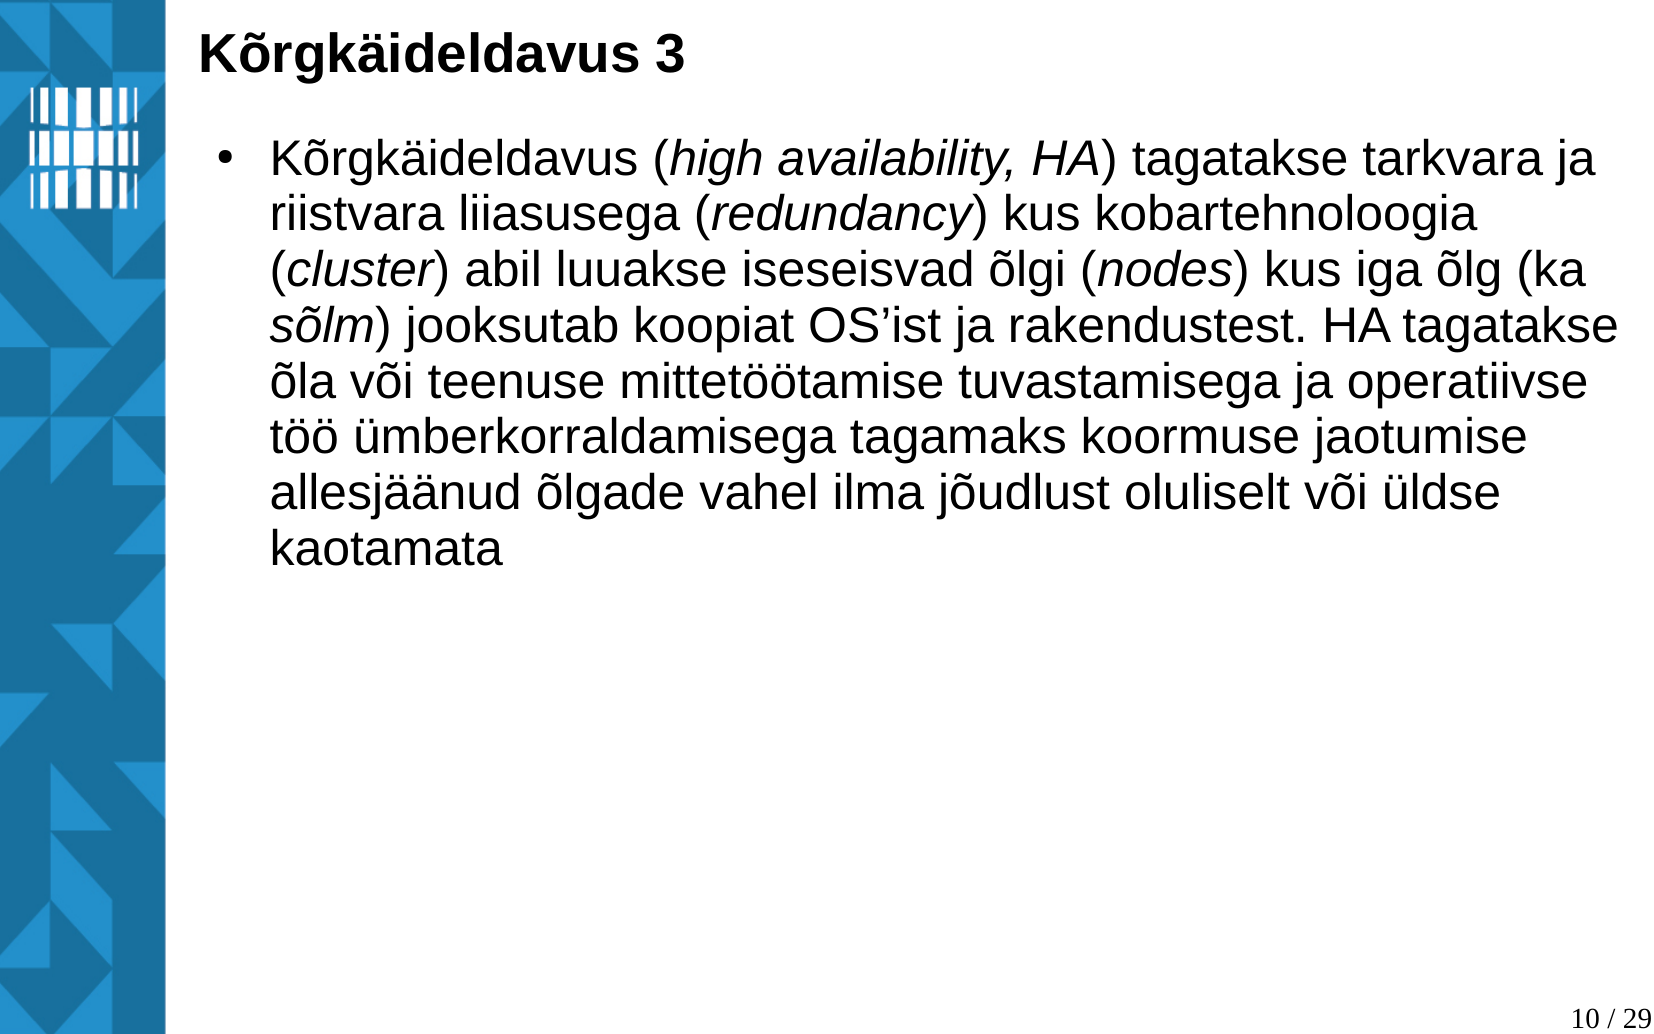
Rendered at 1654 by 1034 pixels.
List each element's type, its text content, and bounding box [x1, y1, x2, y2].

list Kõrgkäideldavus (high availability, HA) tagatakse tarkvara ja riistvara liiasusega (redundancy) kus kobartehnoloogia (cluster) abil luuakse iseseisvad õlgi (nodes) kus iga õlg (ka sõlm) jooksutab koopiat OS’ist ja rakendustest. HA tagatakse õla või teenuse mittetöötamise tuvastamisega ja operatiivse töö ümberkorraldamisega tagamaks koormuse jaotumise allesjäänud õlgade vahel ilma jõudlust oluliselt või üldse kaotamata [198, 129, 1625, 1004]
title Kõrgkäideldavus 3 [198, 11, 1601, 95]
